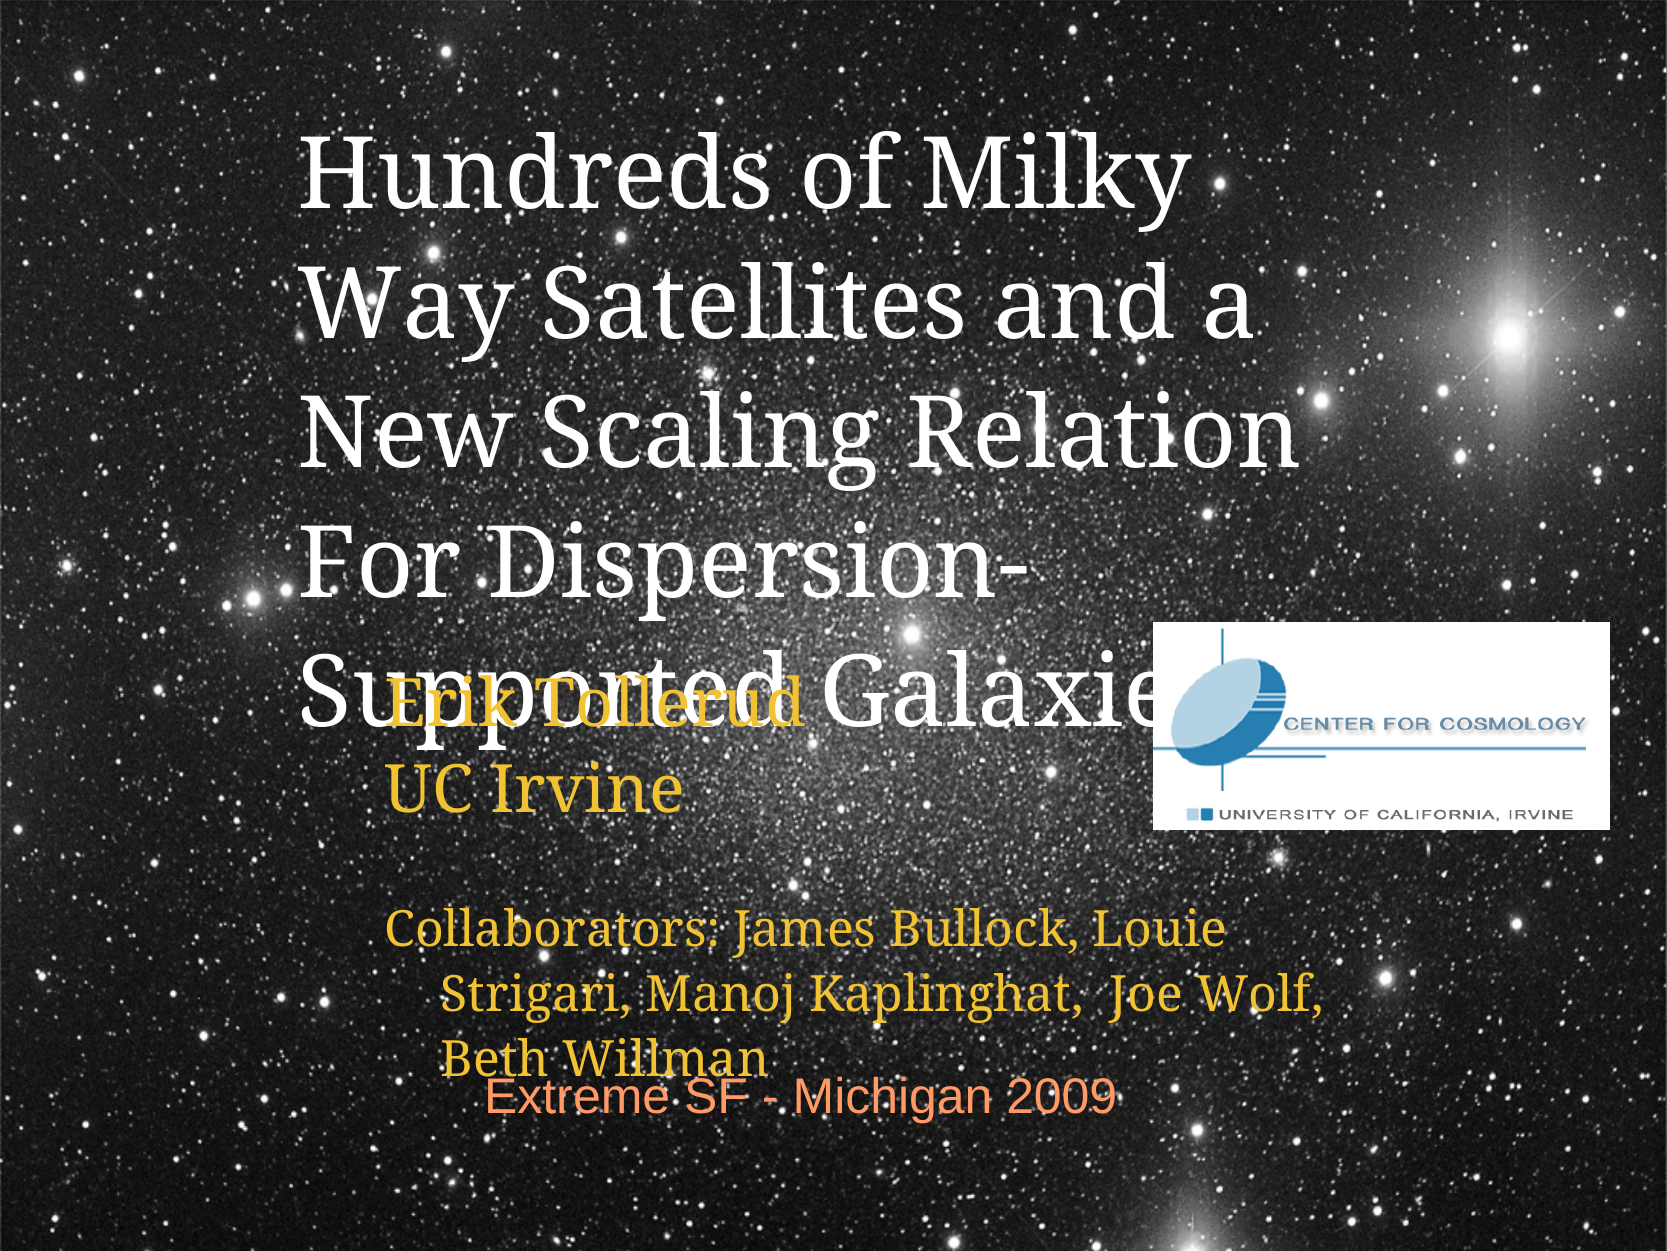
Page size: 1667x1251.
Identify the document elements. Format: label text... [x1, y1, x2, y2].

picture [0, 0, 1667, 1251]
text_box Extreme SF - Michigan 2009 [358, 1052, 1243, 1139]
subtitle Erik Tollerud UC Irvine Collaborators: James Bullock, Louie Strigari, Manoj Kaplinghat, Joe Wolf, Beth Willman [384, 657, 1357, 1022]
title Hundreds of Milky Way Satellites and a New Scaling Relation For Dispersion-Supported Galaxies [297, 105, 1424, 652]
